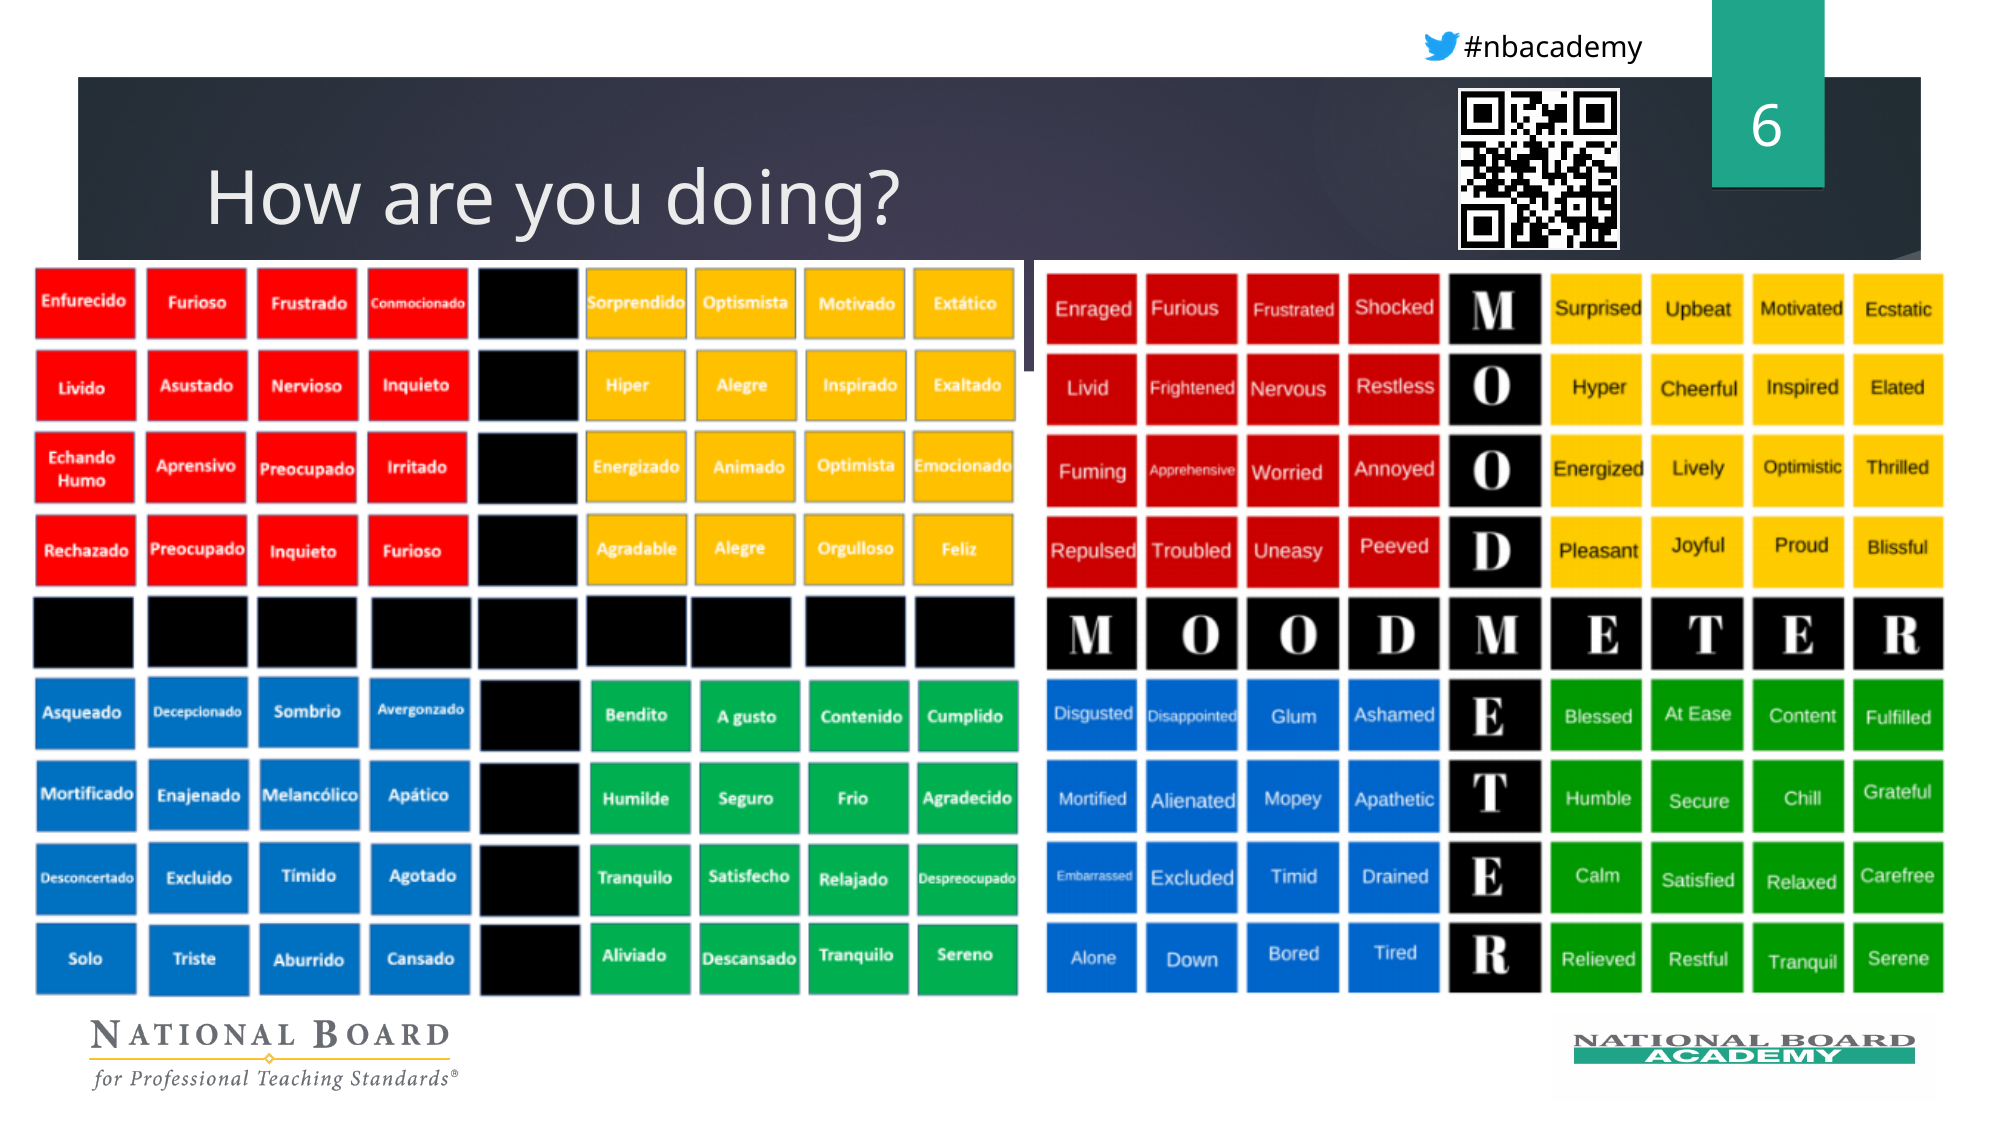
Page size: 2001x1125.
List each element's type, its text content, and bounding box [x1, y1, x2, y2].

slide_number <number> [1698, 48, 1836, 175]
picture [76, 1012, 462, 1095]
title How are you doing? [189, 148, 1000, 242]
picture [28, 0, 1958, 1102]
